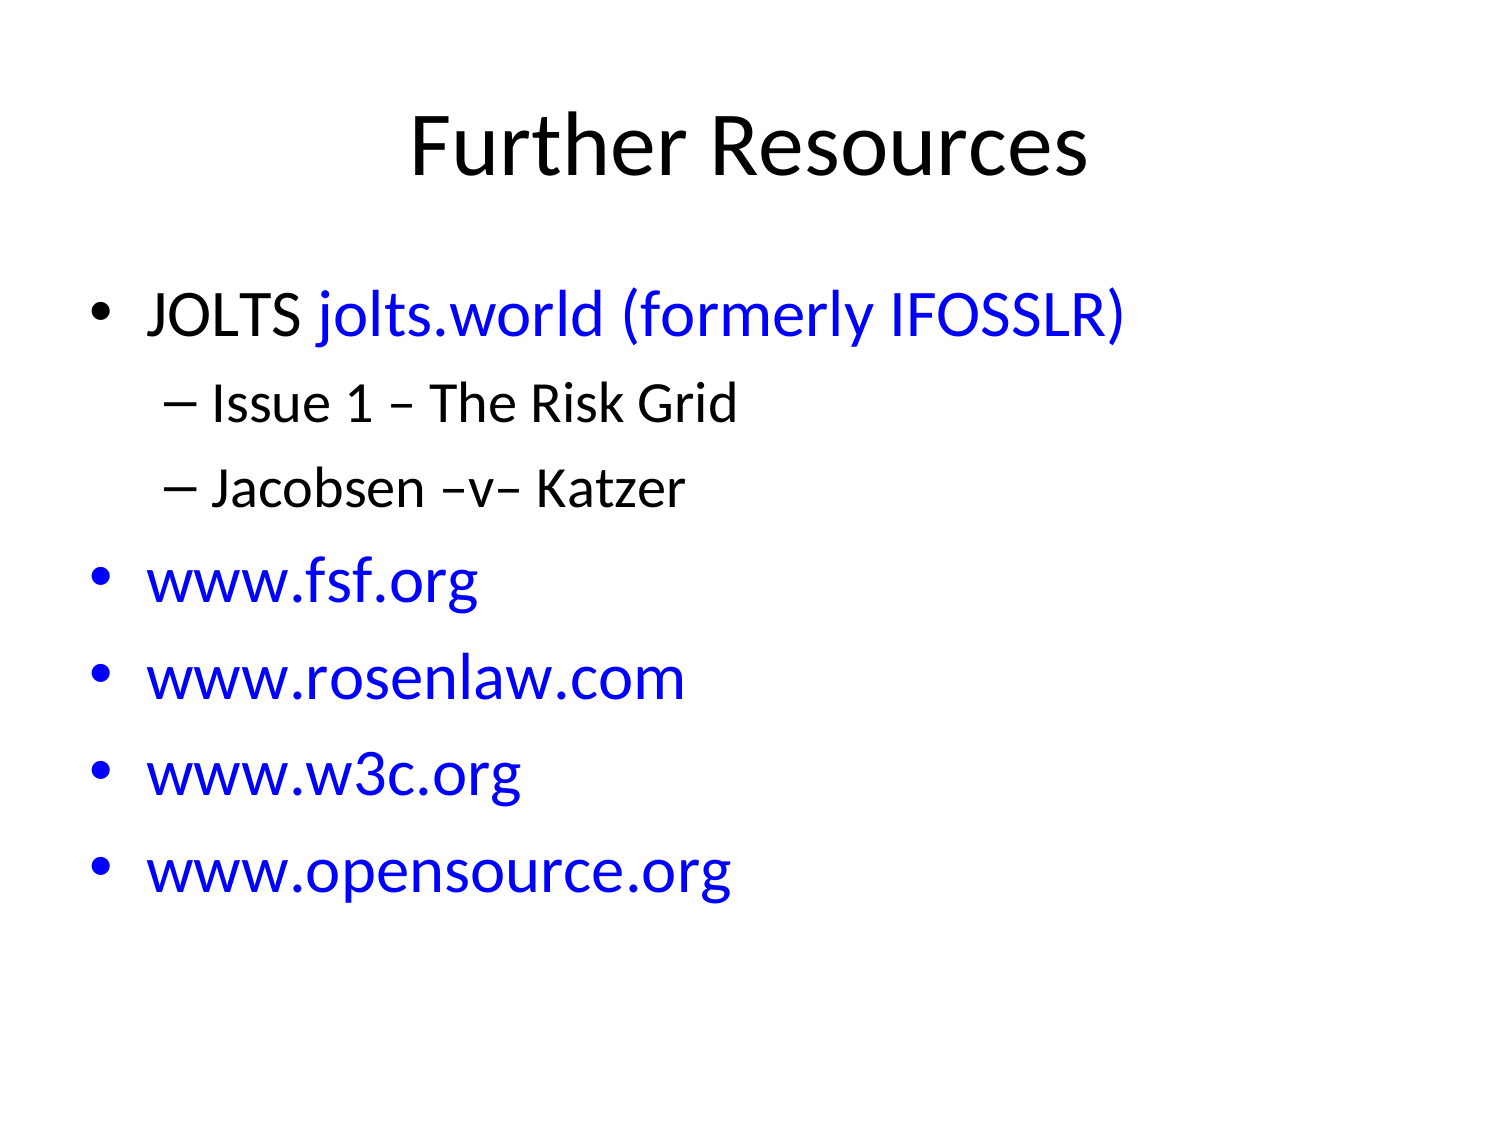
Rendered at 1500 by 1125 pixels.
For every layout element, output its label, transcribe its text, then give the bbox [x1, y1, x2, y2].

list JOLTS jolts.world (formerly IFOSSLR) Issue 1 – The Risk Grid Jacobsen –v– Katzer www.fsf.org www.rosenlaw.com www.w3c.org www.opensource.org [75, 262, 1426, 1125]
title Further Resources [75, 45, 1426, 233]
